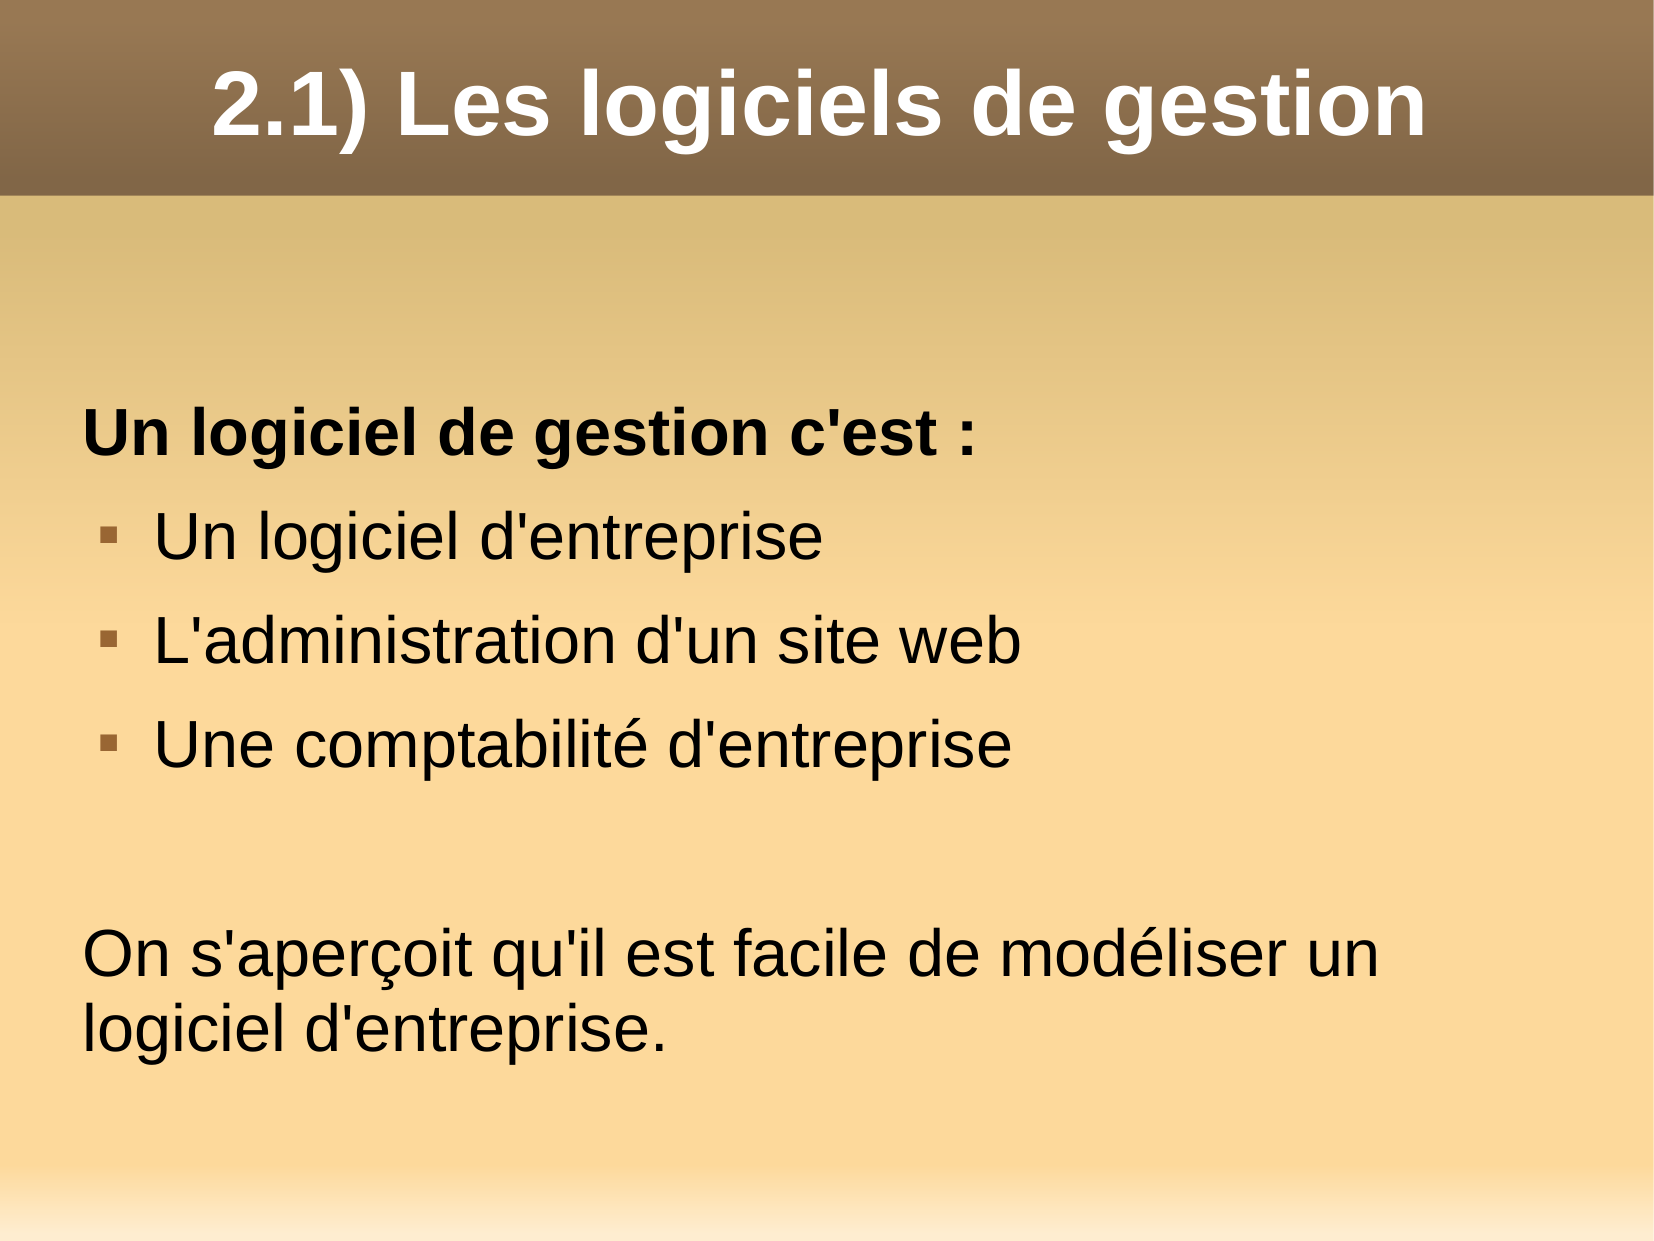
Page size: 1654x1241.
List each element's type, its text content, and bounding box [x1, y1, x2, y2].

list Un logiciel de gestion c'est : Un logiciel d'entreprise L'administration d'un site web Une comptabilité d'entreprise On s'aperçoit qu'il est facile de modéliser un logiciel d'entreprise. [82, 290, 1571, 1094]
title 2.1) Les logiciels de gestion [76, 7, 1565, 200]
picture [0, 0, 1654, 1241]
